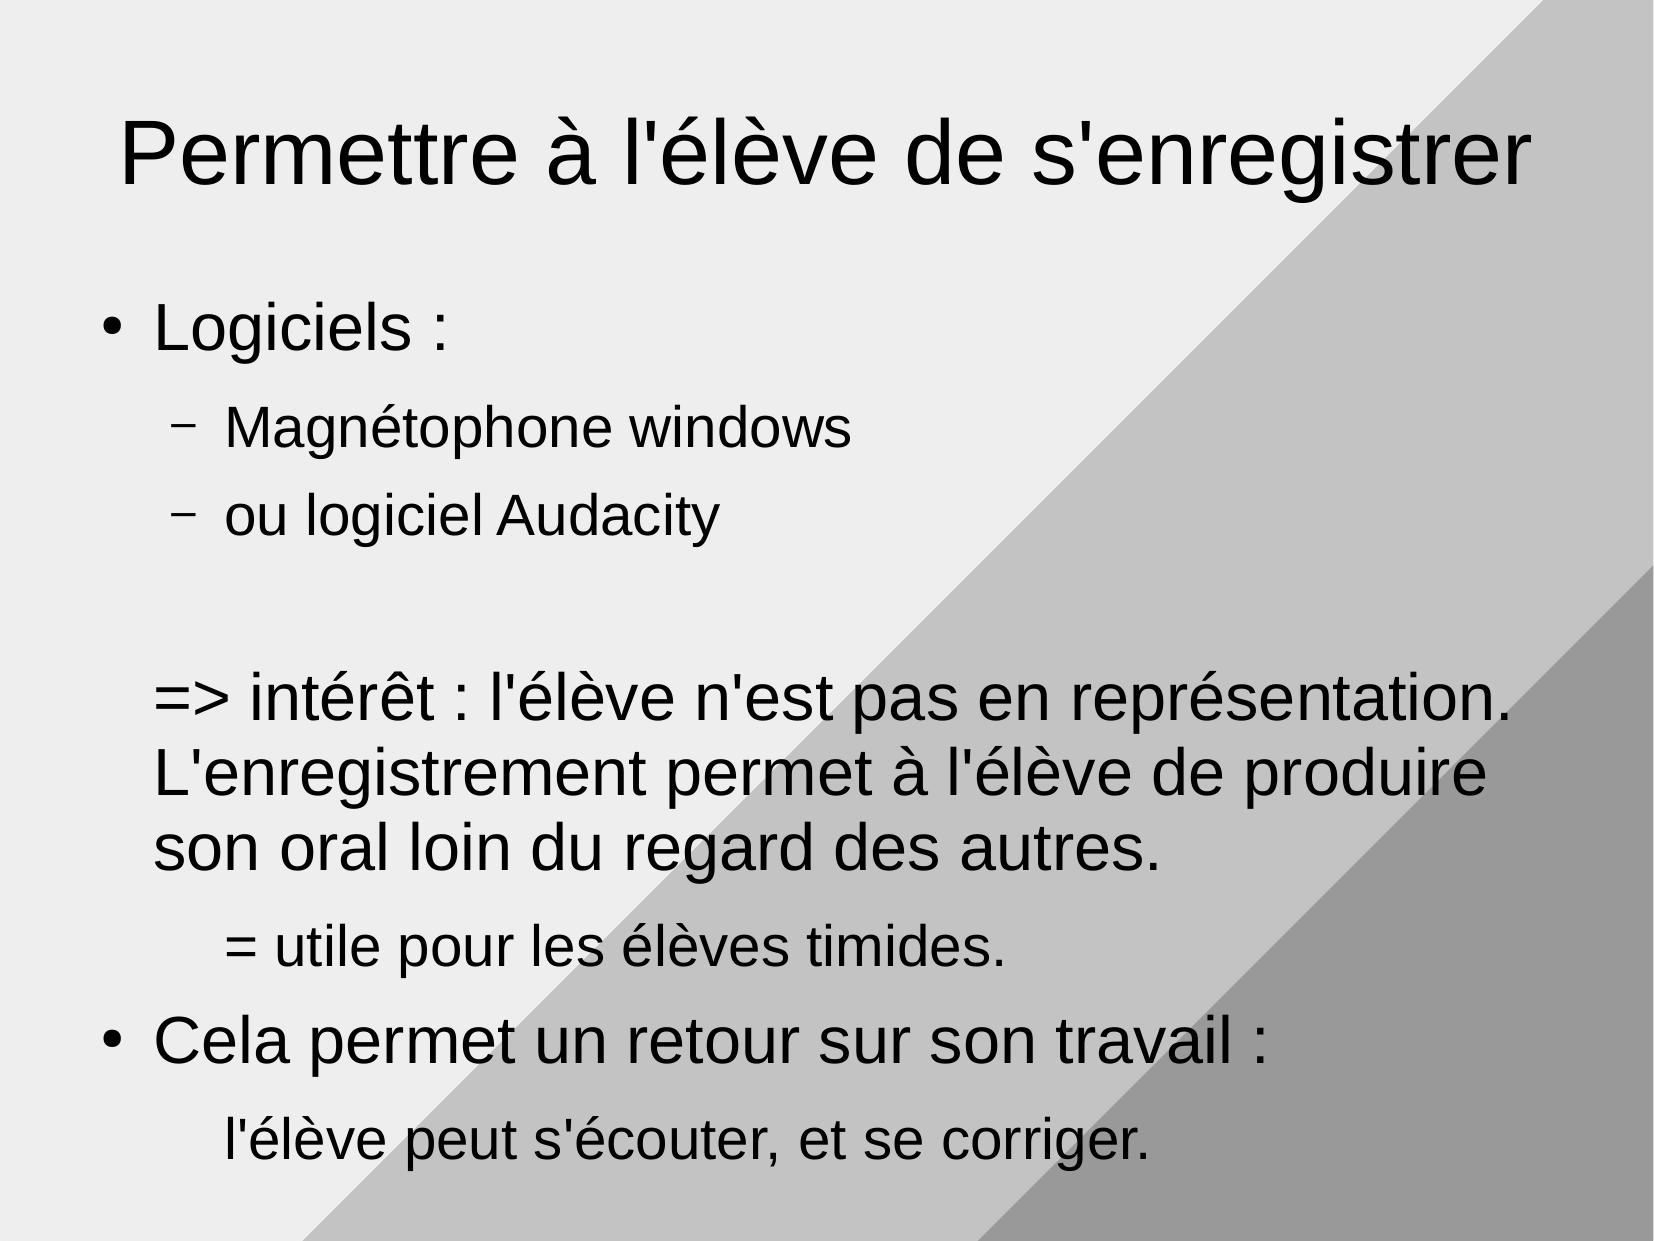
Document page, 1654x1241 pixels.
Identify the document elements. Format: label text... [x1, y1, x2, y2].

list Logiciels : Magnétophone windows ou logiciel Audacity => intérêt : l'élève n'est pas en représentation. L'enregistrement permet à l'élève de produire son oral loin du regard des autres. = utile pour les élèves timides. Cela permet un retour sur son travail : l'élève peut s'écouter, et se corriger. [82, 290, 1571, 1171]
title Permettre à l'élève de s'enregistrer [82, 49, 1571, 257]
